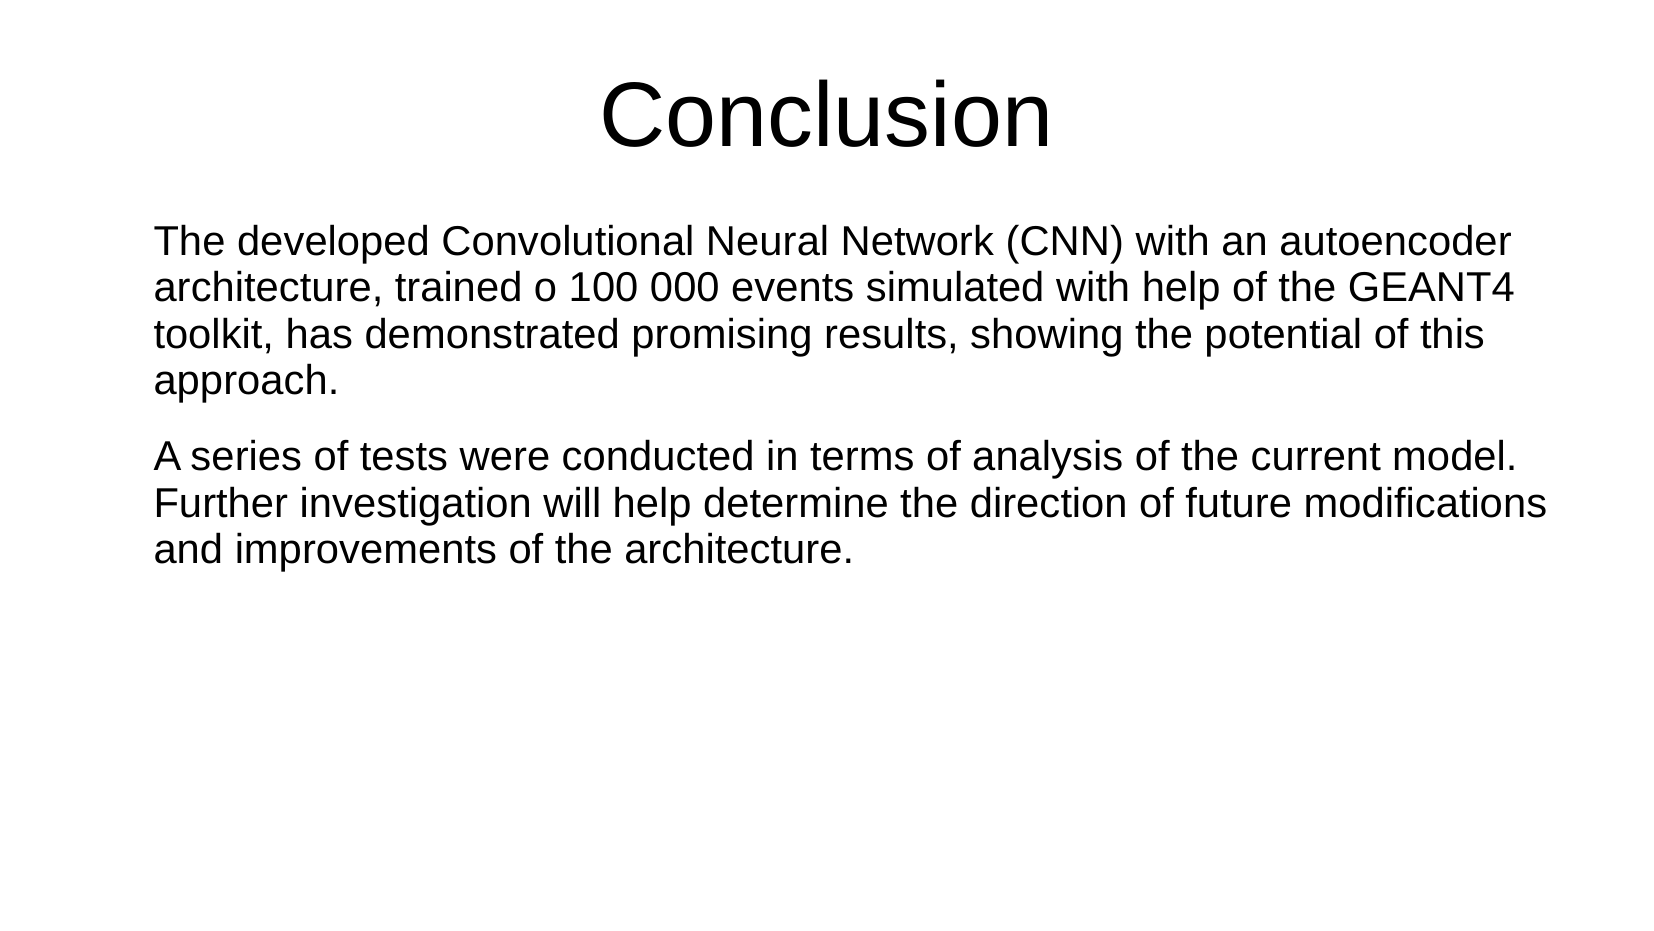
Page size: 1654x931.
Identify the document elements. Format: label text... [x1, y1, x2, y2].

title Conclusion [82, 37, 1571, 193]
list The developed Convolutional Neural Network (CNN) with an autoencoder architecture, trained o 100 000 events simulated with help of the GEANT4 toolkit, has demonstrated promising results, showing the potential of this approach. A series of tests were conducted in terms of analysis of the current model. Further investigation will help determine the direction of future modifications and improvements of the architecture. [82, 217, 1571, 758]
